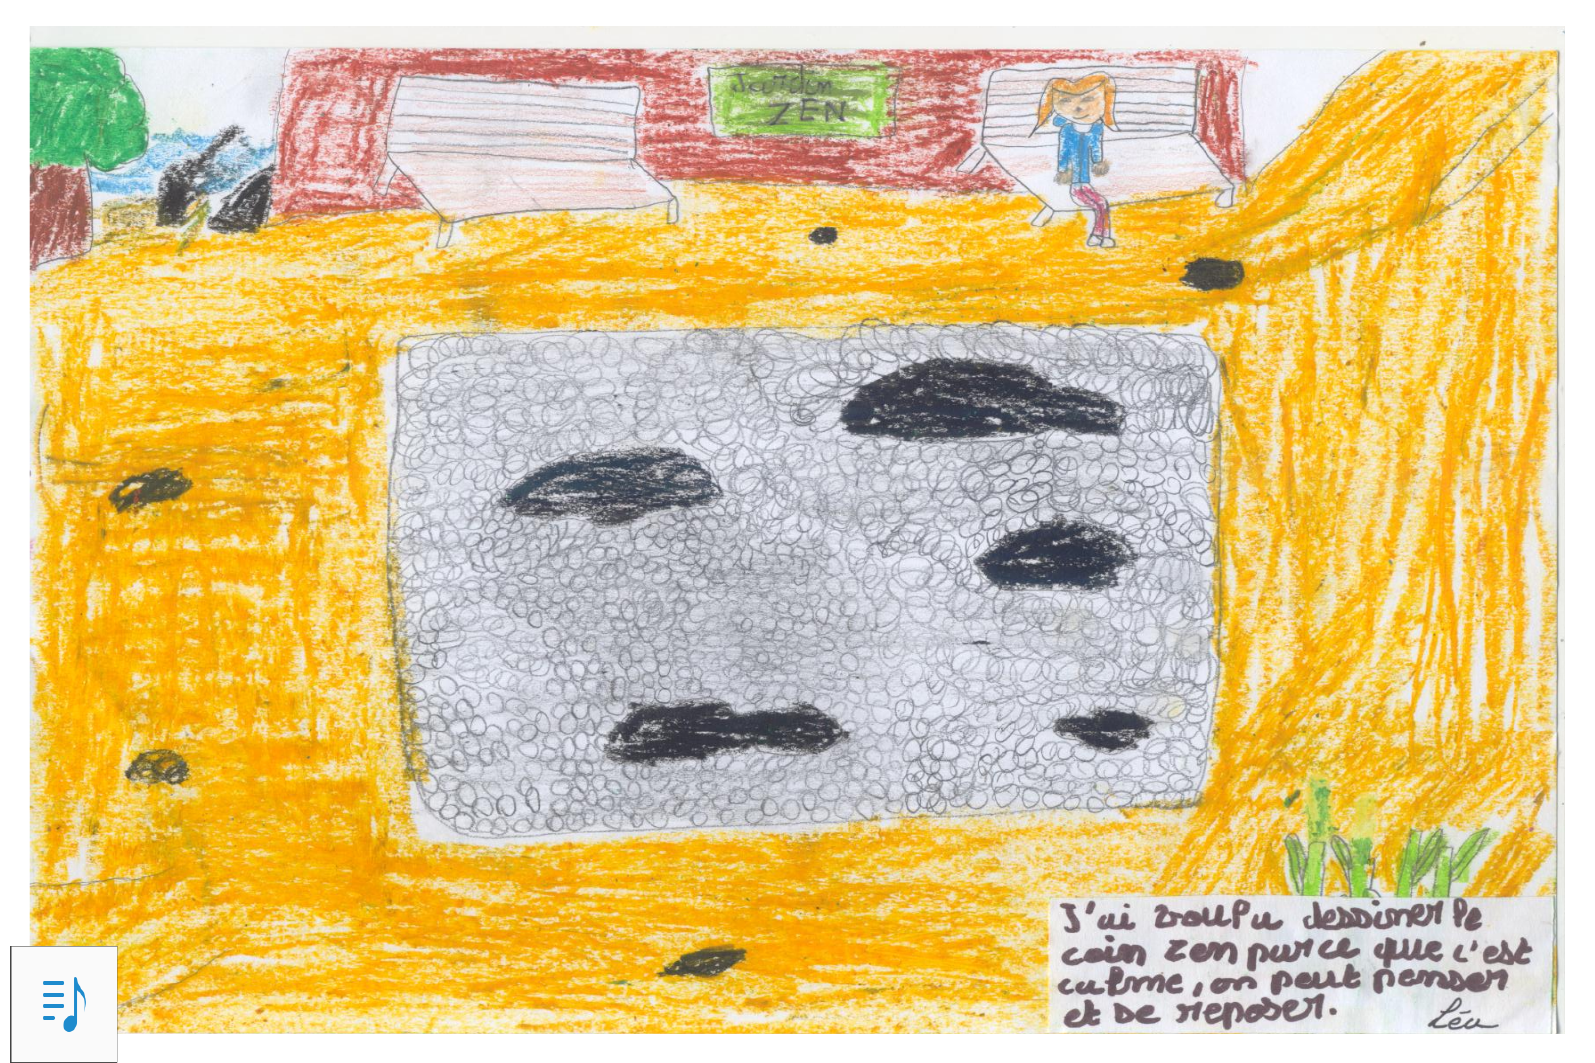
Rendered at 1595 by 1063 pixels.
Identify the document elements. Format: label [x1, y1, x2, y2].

picture [29, 25, 1565, 1034]
text_box [9, 944, 119, 1063]
